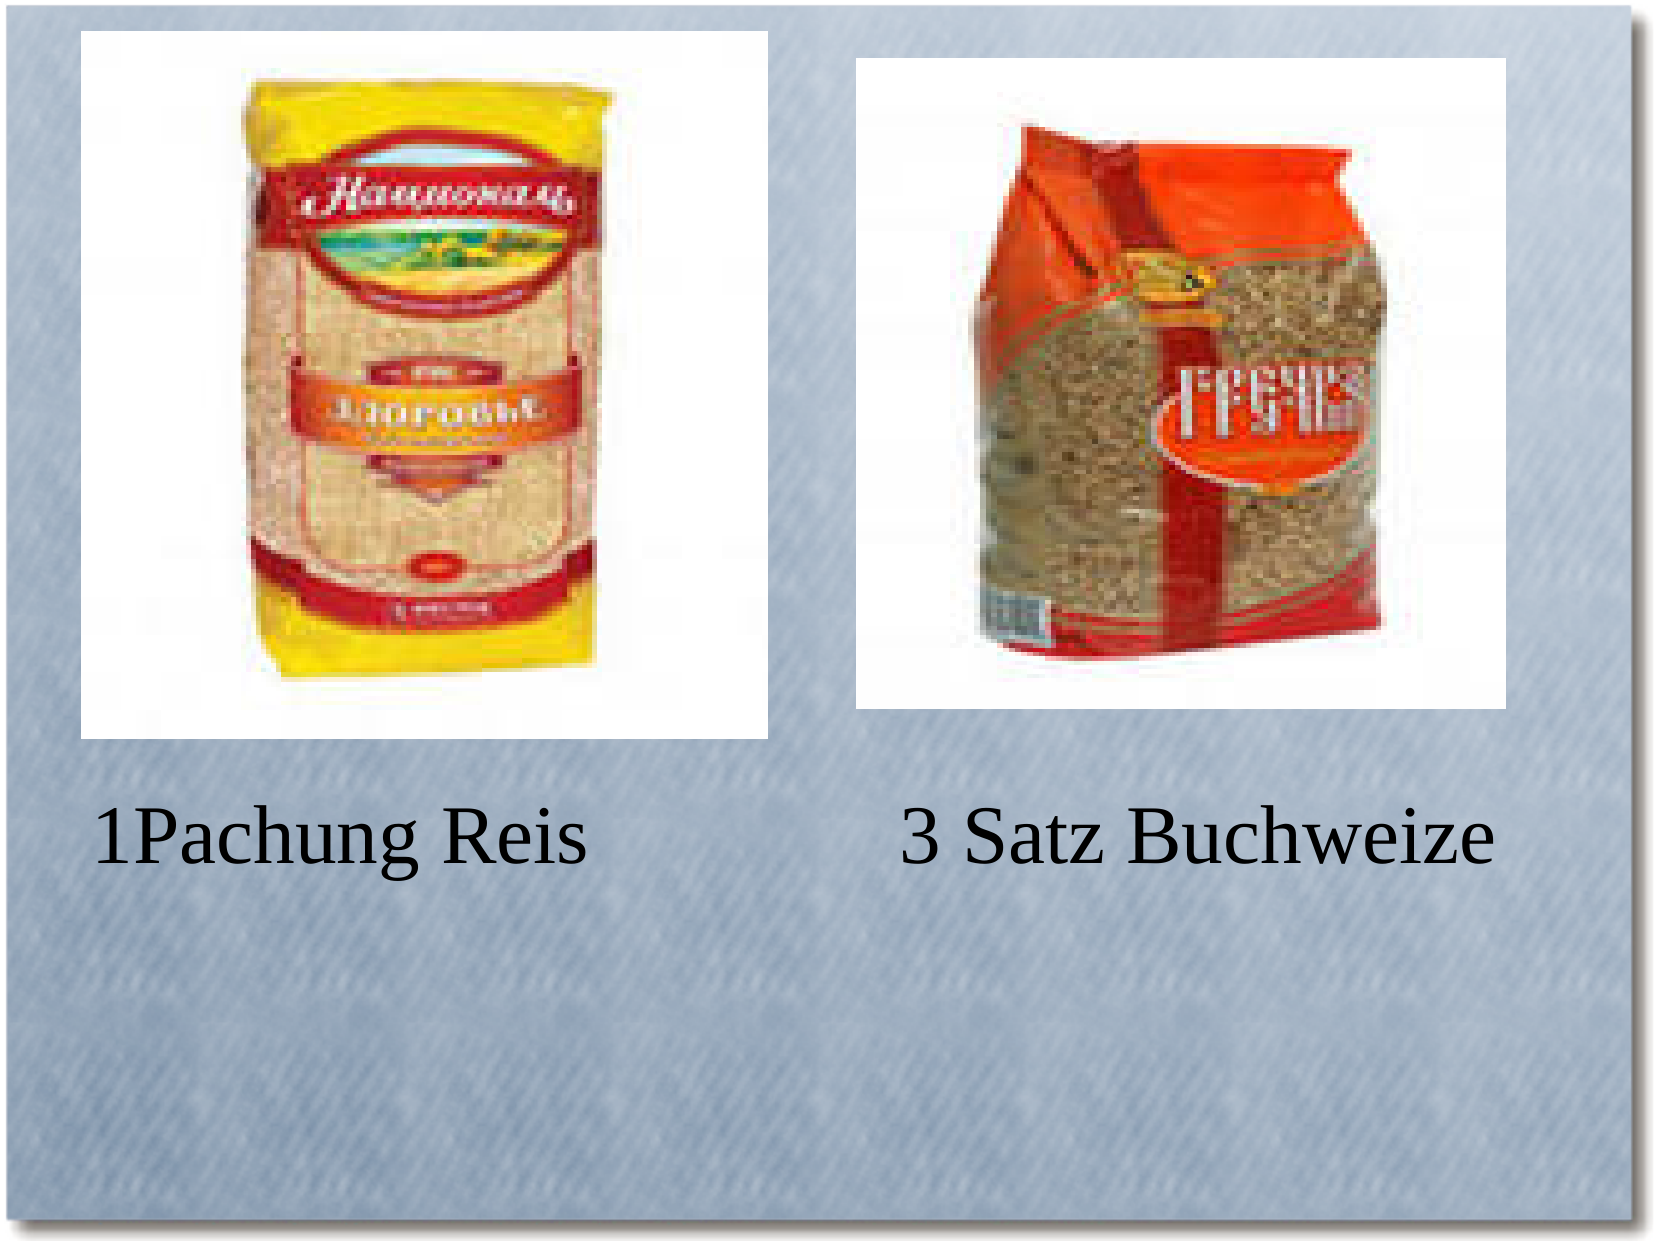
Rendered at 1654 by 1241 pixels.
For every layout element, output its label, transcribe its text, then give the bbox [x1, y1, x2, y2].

title 1Pachung Reis 3 Satz Buchweize [88, 725, 1501, 945]
picture [0, 0, 1654, 1241]
